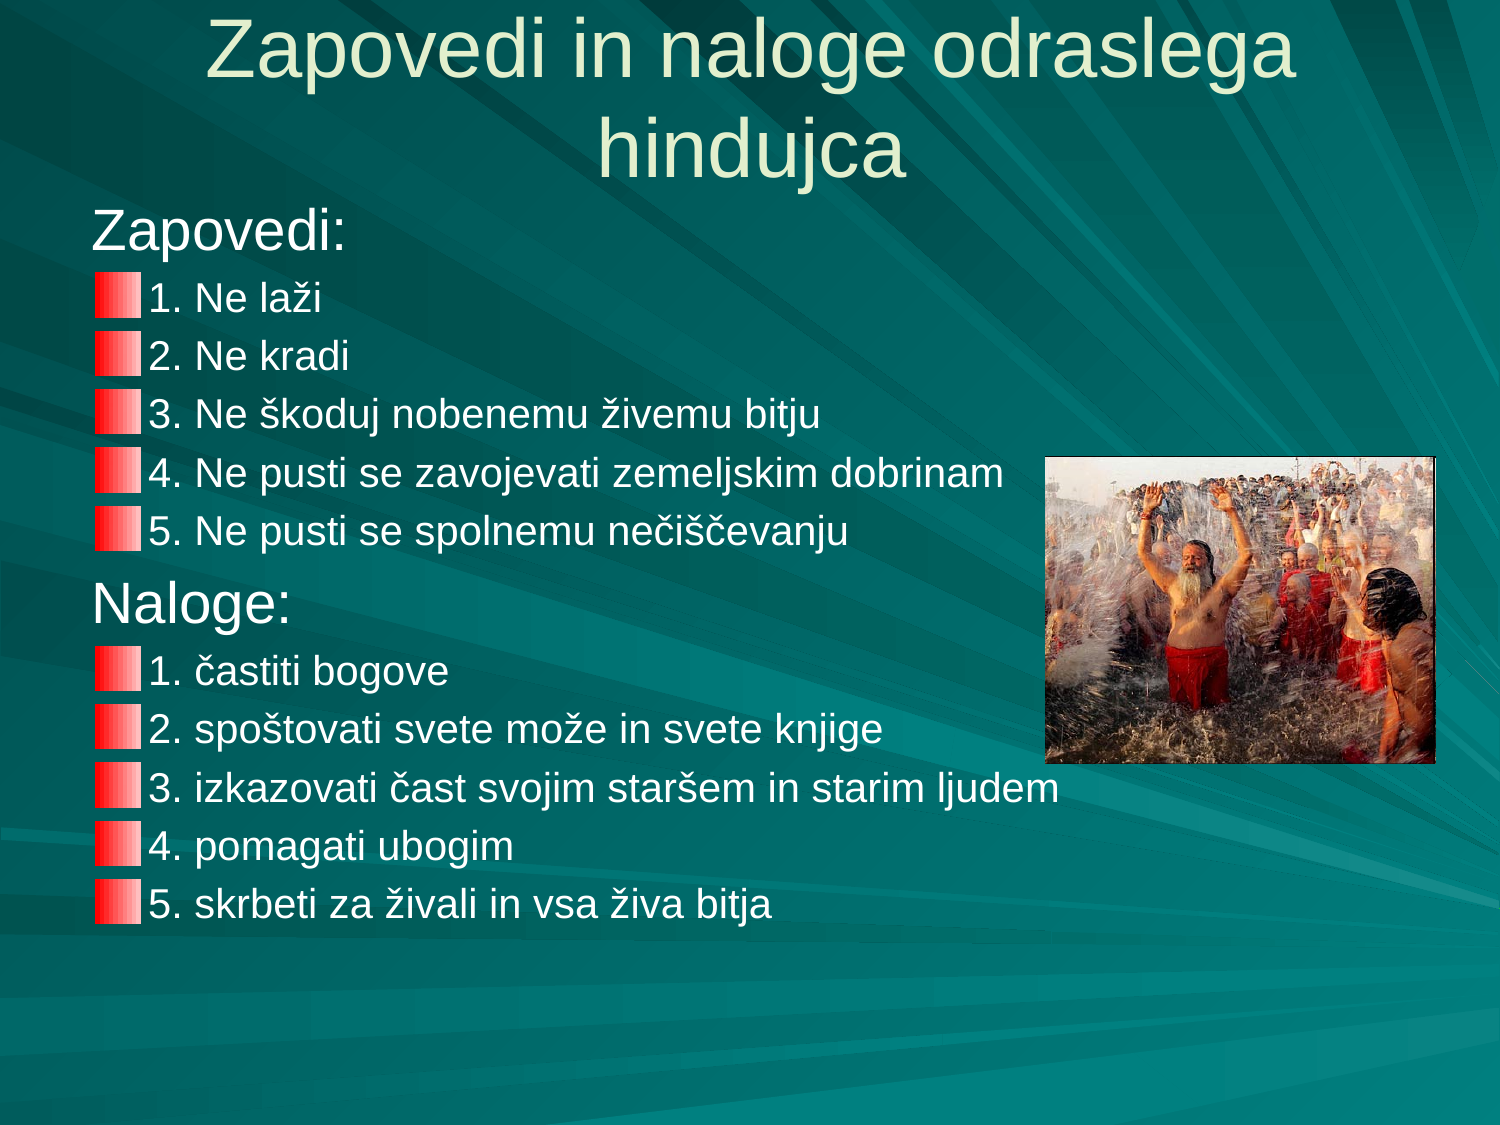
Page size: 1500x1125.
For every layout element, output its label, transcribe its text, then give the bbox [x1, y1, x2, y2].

picture [1045, 456, 1436, 764]
title Zapovedi in naloge odraslega hindujca [76, 0, 1427, 188]
list Zapovedi: 1. Ne laži 2. Ne kradi 3. Ne škoduj nobenemu živemu bitju 4. Ne pusti se zavojevati zemeljskim dobrinam 5. Ne pusti se spolnemu nečiščevanju Naloge: 1. častiti bogove 2. spoštovati svete može in svete knjige 3. izkazovati čast svojim staršem in starim ljudem 4. pomagati ubogim 5. skrbeti za živali in vsa živa bitja [76, 184, 1083, 953]
